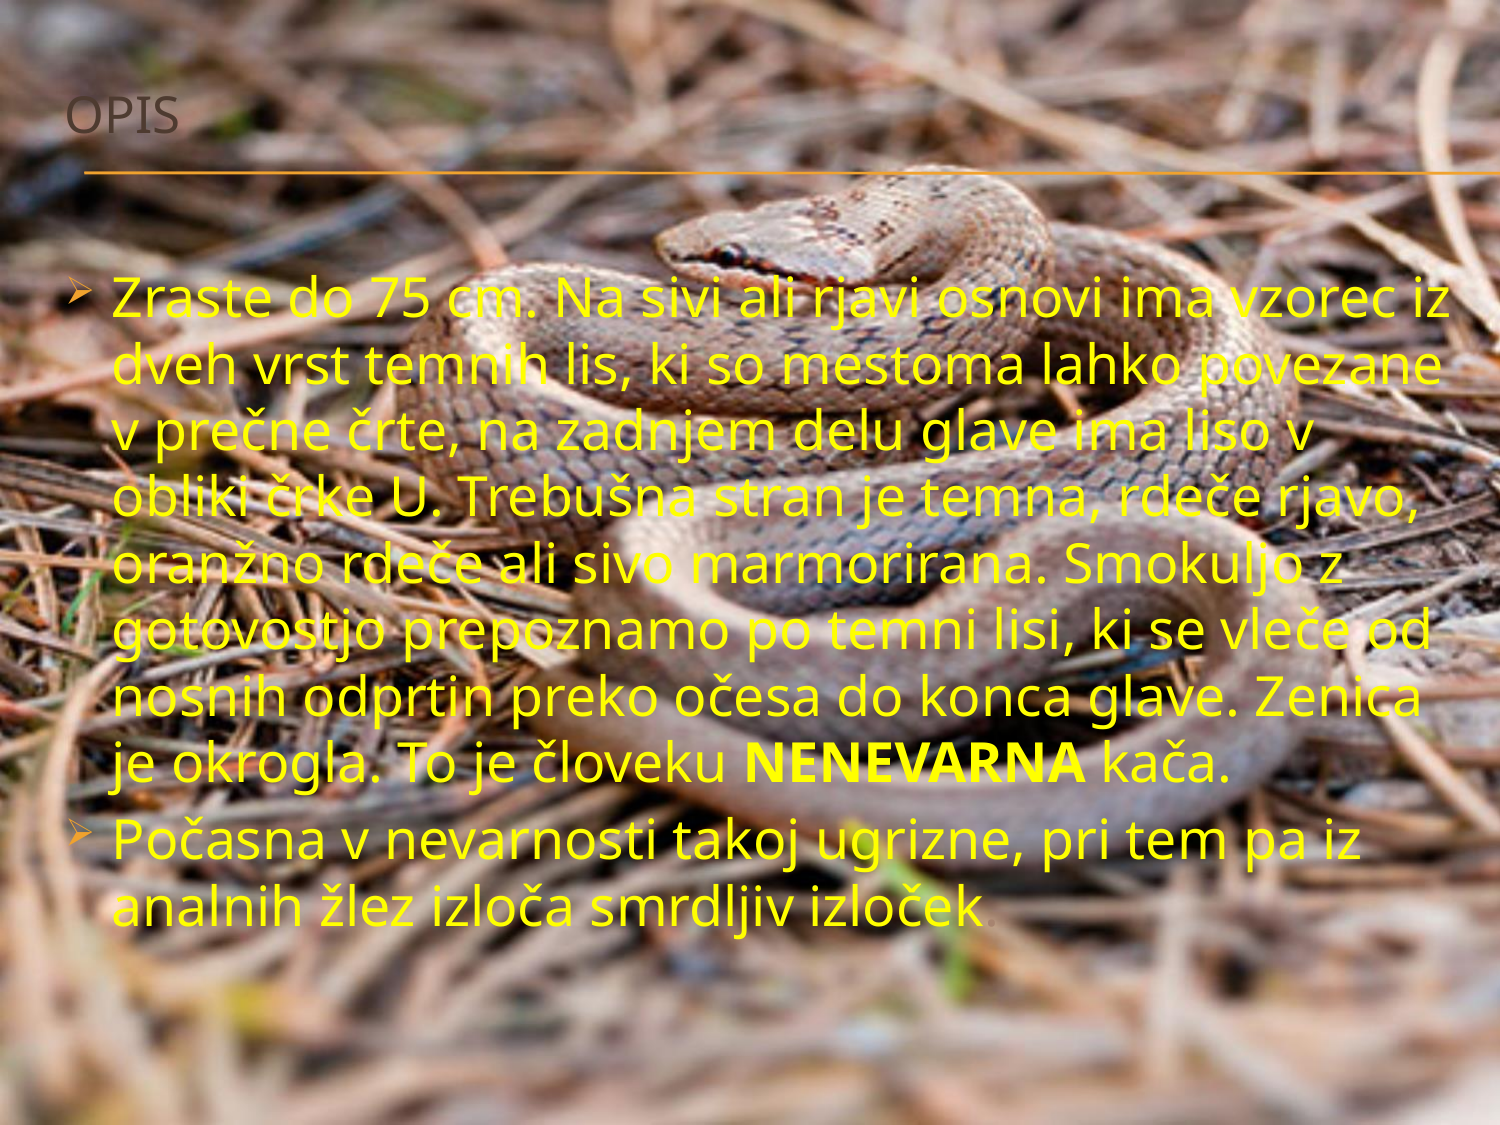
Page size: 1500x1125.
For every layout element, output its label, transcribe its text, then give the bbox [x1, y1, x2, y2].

title Opis [50, 75, 1475, 213]
list Zraste do 75 cm. Na sivi ali rjavi osnovi ima vzorec iz dveh vrst temnih lis, ki so mestoma lahko povezane v prečne črte, na zadnjem delu glave ima liso v obliki črke U. Trebušna stran je temna, rdeče rjavo, oranžno rdeče ali sivo marmorirana. Smokuljo z gotovostjo prepoznamo po temni lisi, ki se vleče od nosnih odprtin preko očesa do konca glave. Zenica je okrogla. To je človeku NENEVARNA kača. Počasna v nevarnosti takoj ugrizne, pri tem pa iz analnih žlez izloča smrdljiv izloček. [50, 254, 1475, 998]
picture [0, 0, 1500, 1125]
